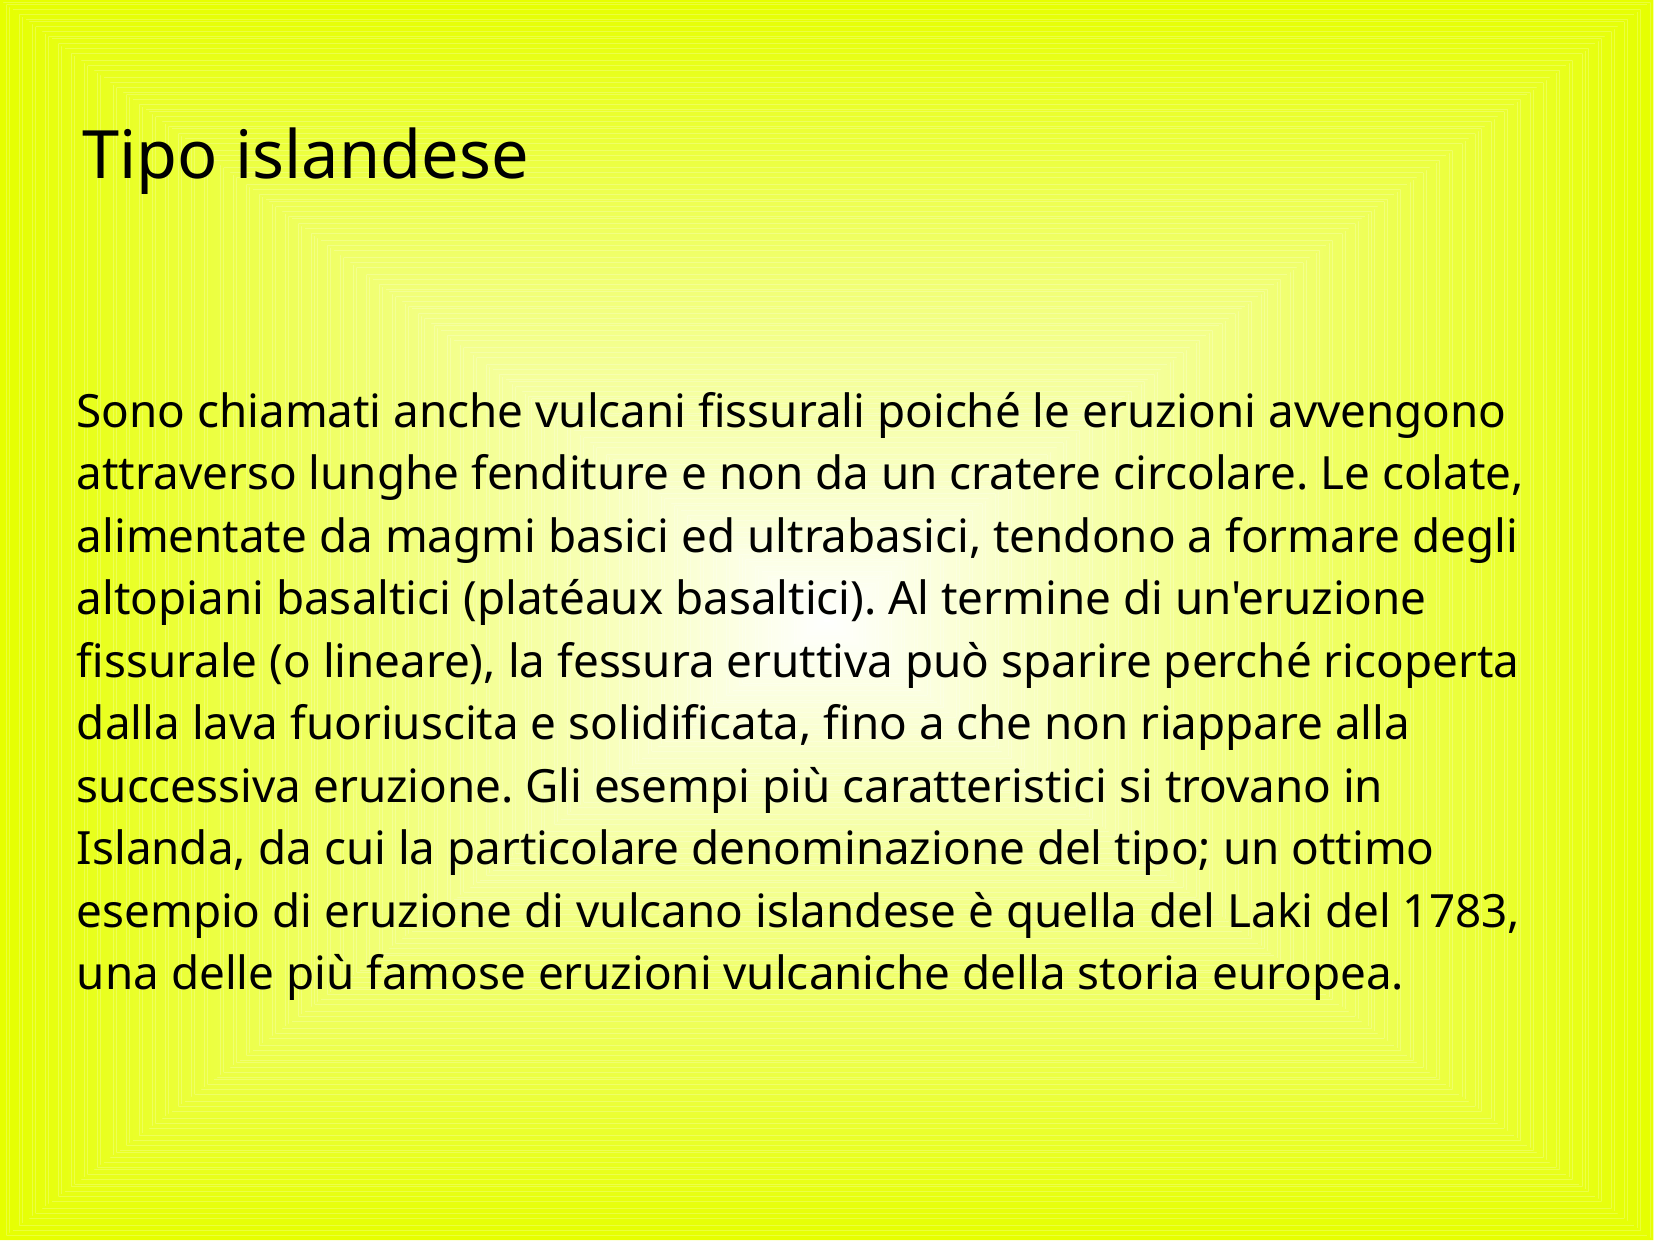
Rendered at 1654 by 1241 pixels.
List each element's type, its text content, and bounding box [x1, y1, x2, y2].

subtitle Sono chiamati anche vulcani fissurali poiché le eruzioni avvengono attraverso lunghe fenditure e non da un cratere circolare. Le colate, alimentate da magmi basici ed ultrabasici, tendono a formare degli altopiani basaltici (platéaux basaltici). Al termine di un'eruzione fissurale (o lineare), la fessura eruttiva può sparire perché ricoperta dalla lava fuoriuscita e solidificata, fino a che non riappare alla successiva eruzione. Gli esempi più caratteristici si trovano in Islanda, da cui la particolare denominazione del tipo; un ottimo esempio di eruzione di vulcano islandese è quella del Laki del 1783, una delle più famose eruzioni vulcaniche della storia europea. [76, 288, 1565, 1093]
title Tipo islandese [82, 56, 1571, 250]
